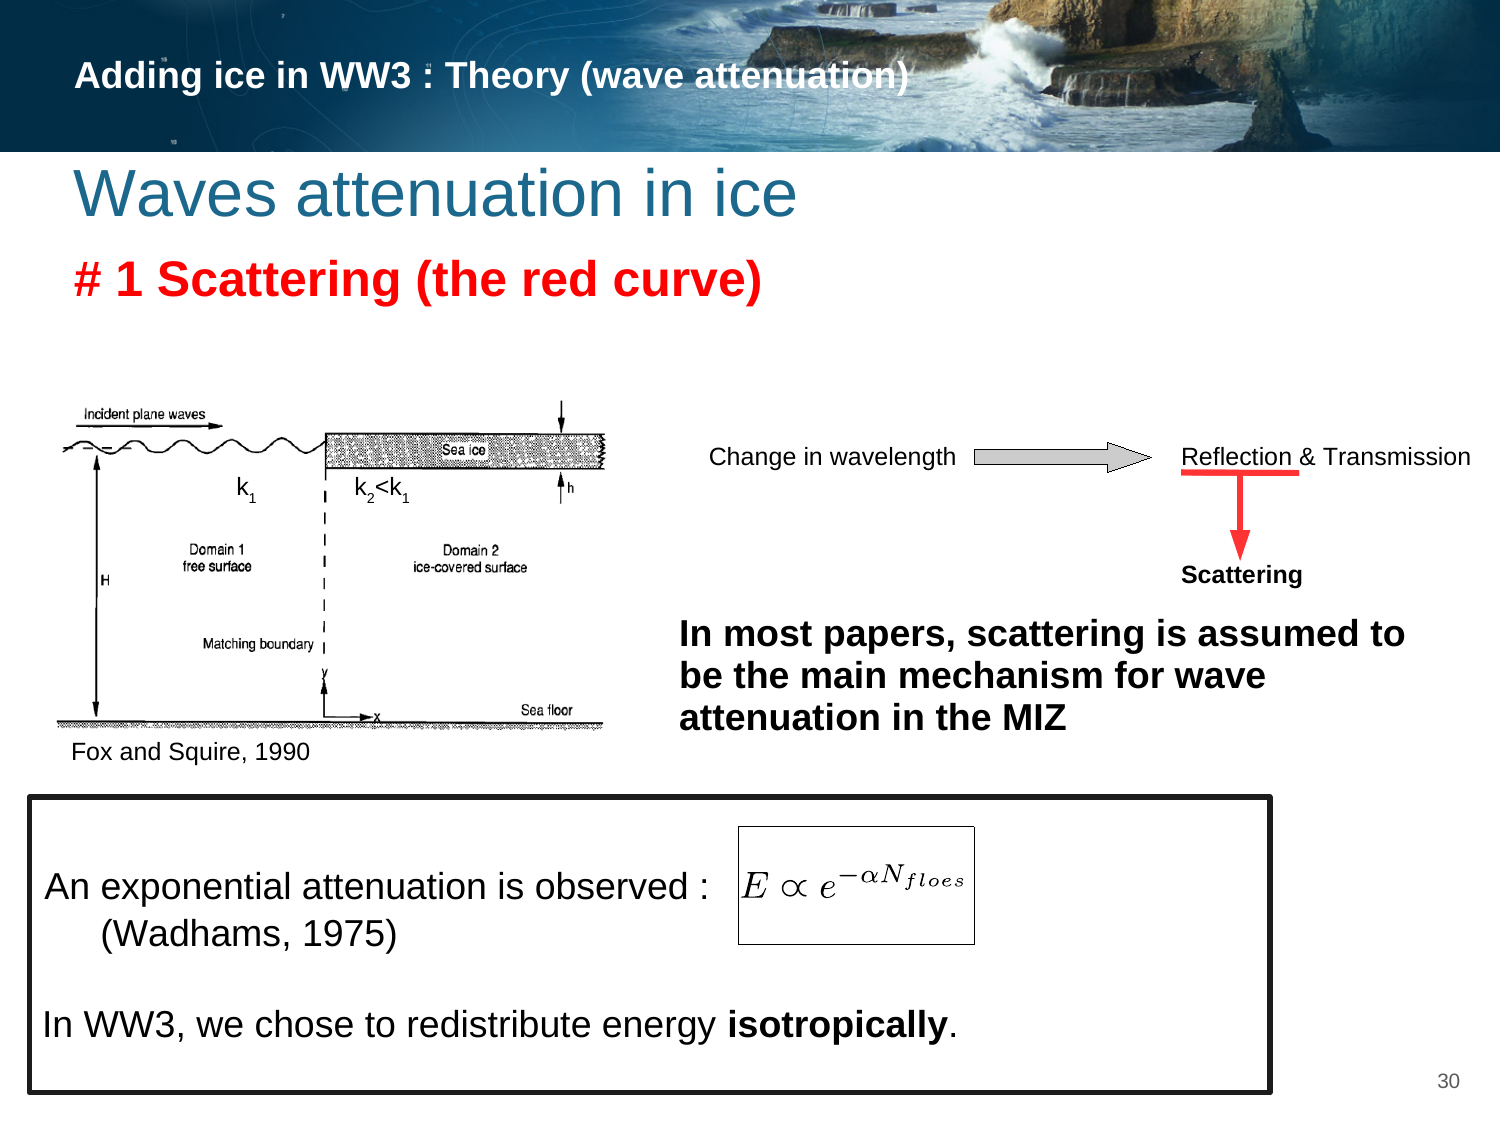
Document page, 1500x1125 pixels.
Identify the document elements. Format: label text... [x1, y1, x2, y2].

text_box In WW3, we chose to redistribute energy isotropically. [42, 1003, 1267, 1046]
title Waves attenuation in ice [59, 102, 1244, 278]
text_box An exponential attenuation is observed : (Wadhams, 1975) [32, 852, 827, 960]
text_box # 1 Scattering (the red curve) [59, 236, 886, 392]
picture [48, 383, 621, 739]
text_box k2<k1 [354, 472, 443, 507]
text_box [974, 442, 1152, 473]
text_box [827, 864, 966, 899]
picture [0, 0, 1500, 152]
text_box Fox and Squire, 1990 [71, 739, 532, 769]
text_box An exponential attenuation is observed : (Wadhams, 1975) [739, 852, 827, 944]
text_box In most papers, scattering is assumed to be the main mechanism for wave attenuation in the MIZ [679, 612, 1447, 739]
text_box k1 [236, 472, 266, 507]
text_box Scattering [1181, 561, 1319, 592]
text_box Change in wavelength [708, 442, 975, 473]
title Adding ice in WW3 : Theory (wave attenuation) [59, 29, 1093, 119]
text_box Reflection & Transmission [1181, 442, 1500, 473]
